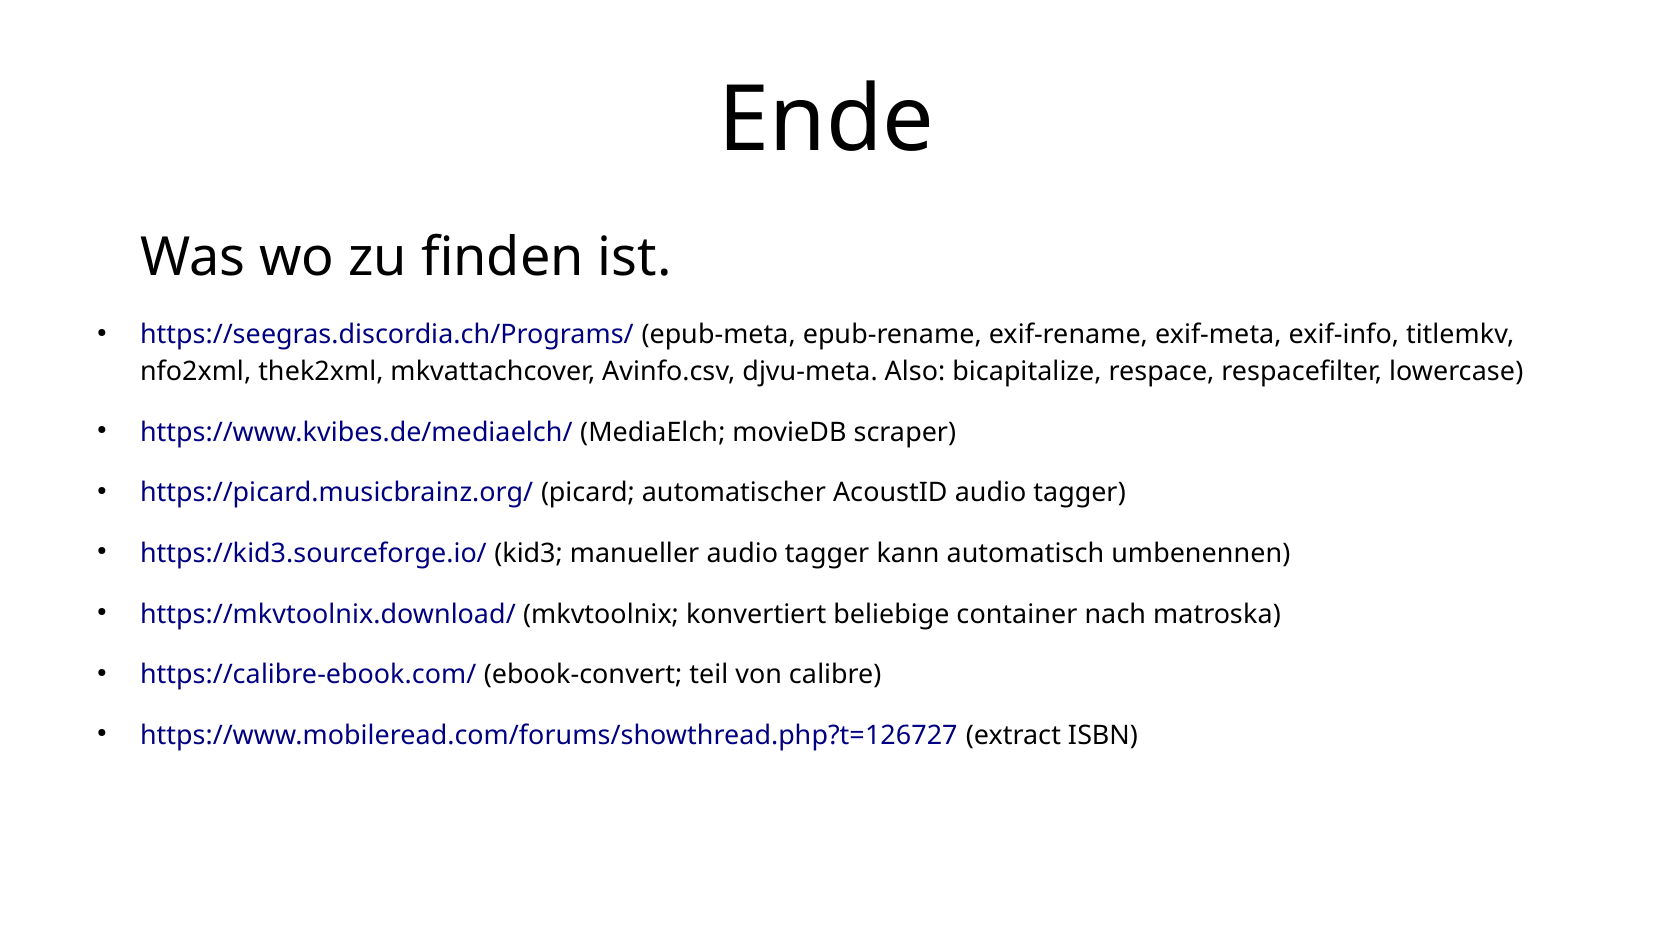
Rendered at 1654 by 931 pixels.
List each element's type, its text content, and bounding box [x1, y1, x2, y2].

title Ende [82, 37, 1571, 193]
list Was wo zu finden ist. https://seegras.discordia.ch/Programs/ (epub-meta, epub-rename, exif-rename, exif-meta, exif-info, titlemkv, nfo2xml, thek2xml, mkvattachcover, Avinfo.csv, djvu-meta. Also: bicapitalize, respace, respacefilter, lowercase) https://www.kvibes.de/mediaelch/ (MediaElch; movieDB scraper) https://picard.musicbrainz.org/ (picard; automatischer AcoustID audio tagger) https://kid3.sourceforge.io/ (kid3; manueller audio tagger kann automatisch umbenennen) https://mkvtoolnix.download/ (mkvtoolnix; konvertiert beliebige container nach matroska) https://calibre-ebook.com/ (ebook-convert; teil von calibre) https://www.mobileread.com/forums/showthread.php?t=126727 (extract ISBN) [82, 217, 1571, 758]
